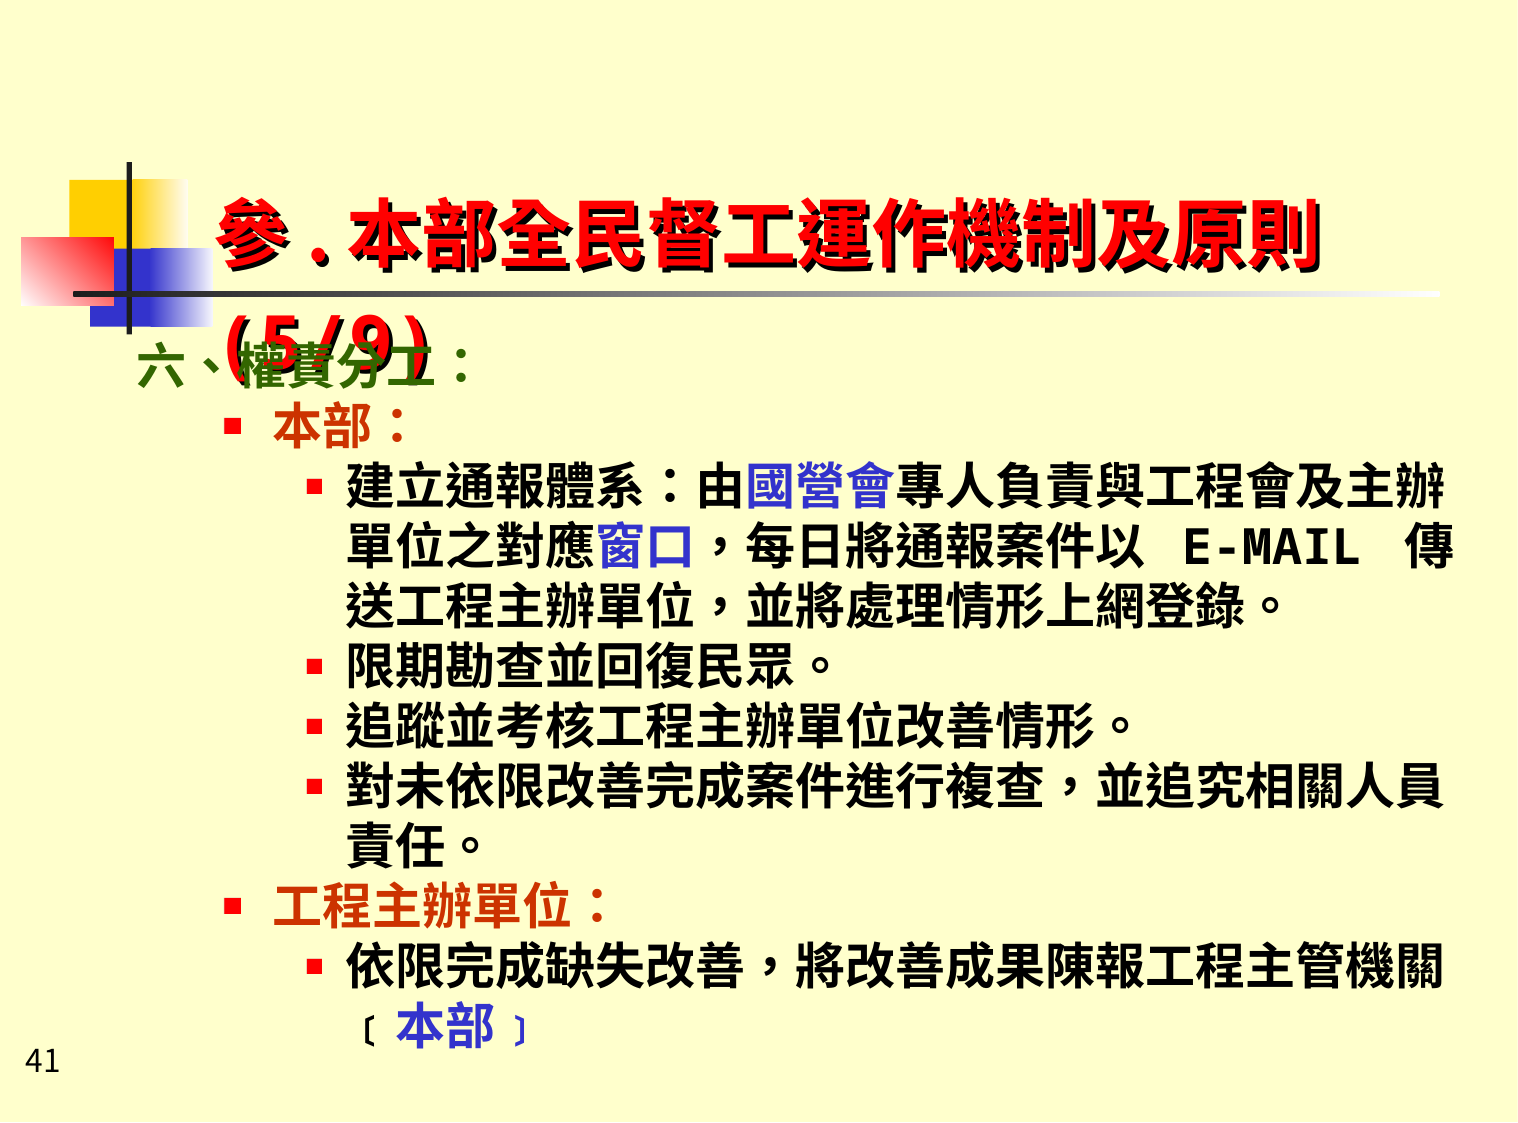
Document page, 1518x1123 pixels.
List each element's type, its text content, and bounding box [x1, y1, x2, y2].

list 六、權責分工： 本部： 建立通報體系：由國營會專人負責與工程會及主辦單位之對應窗口，每日將通報案件以 E-MAIL 傳送工程主辦單位，並將處理情形上網登錄。 限期勘查並回復民眾。 追蹤並考核工程主辦單位改善情形。 對未依限改善完成案件進行複查，並追究相關人員責任。 工程主辦單位： 依限完成缺失改善，將改善成果陳報工程主管機關﹝本部﹞ [120, 313, 1489, 1092]
text_box <編號> [0, 1032, 78, 1096]
title 參.本部全民督工運作機制及原則(5/9) [196, 160, 1491, 287]
